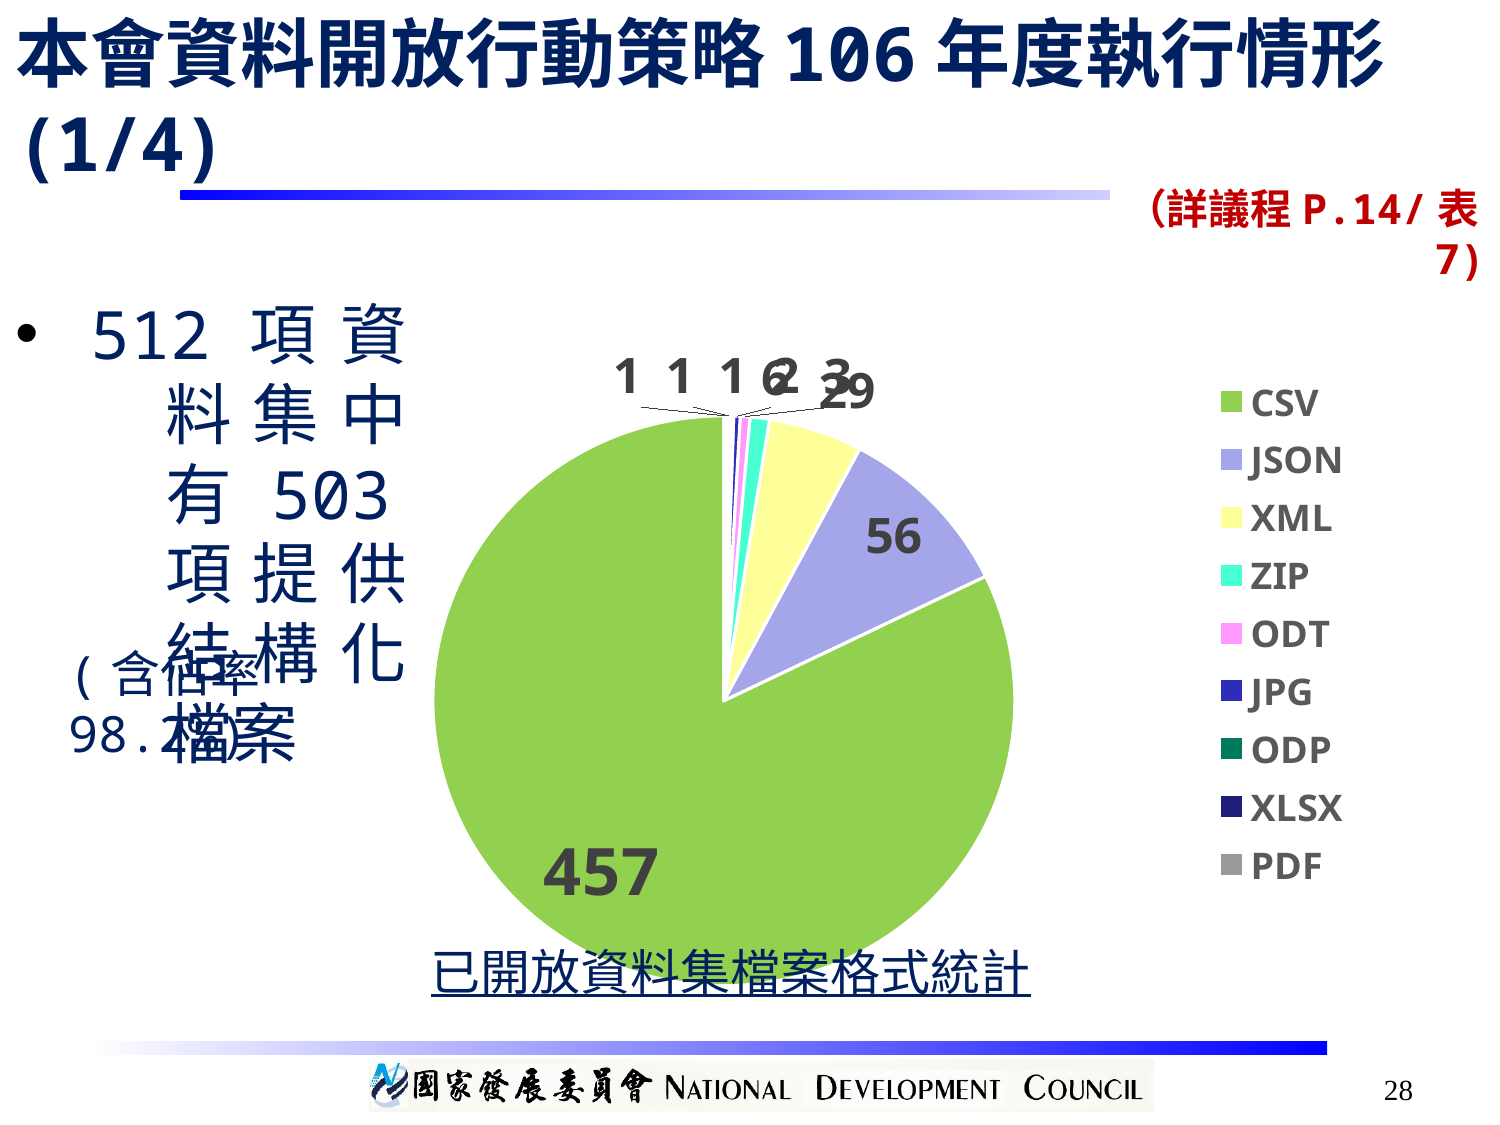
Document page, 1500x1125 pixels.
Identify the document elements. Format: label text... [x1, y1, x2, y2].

text_box (含佔率98.2%) [53, 635, 443, 770]
title 本會資料開放行動策略106年度執行情形(1/4) [0, 0, 1500, 203]
text_box 28 [1368, 1063, 1485, 1100]
text_box 512項資料集中有503項提供結構化檔案 [0, 285, 203, 624]
chart [203, 206, 1427, 1019]
text_box （詳議程P.14/表7) [1110, 175, 1500, 241]
